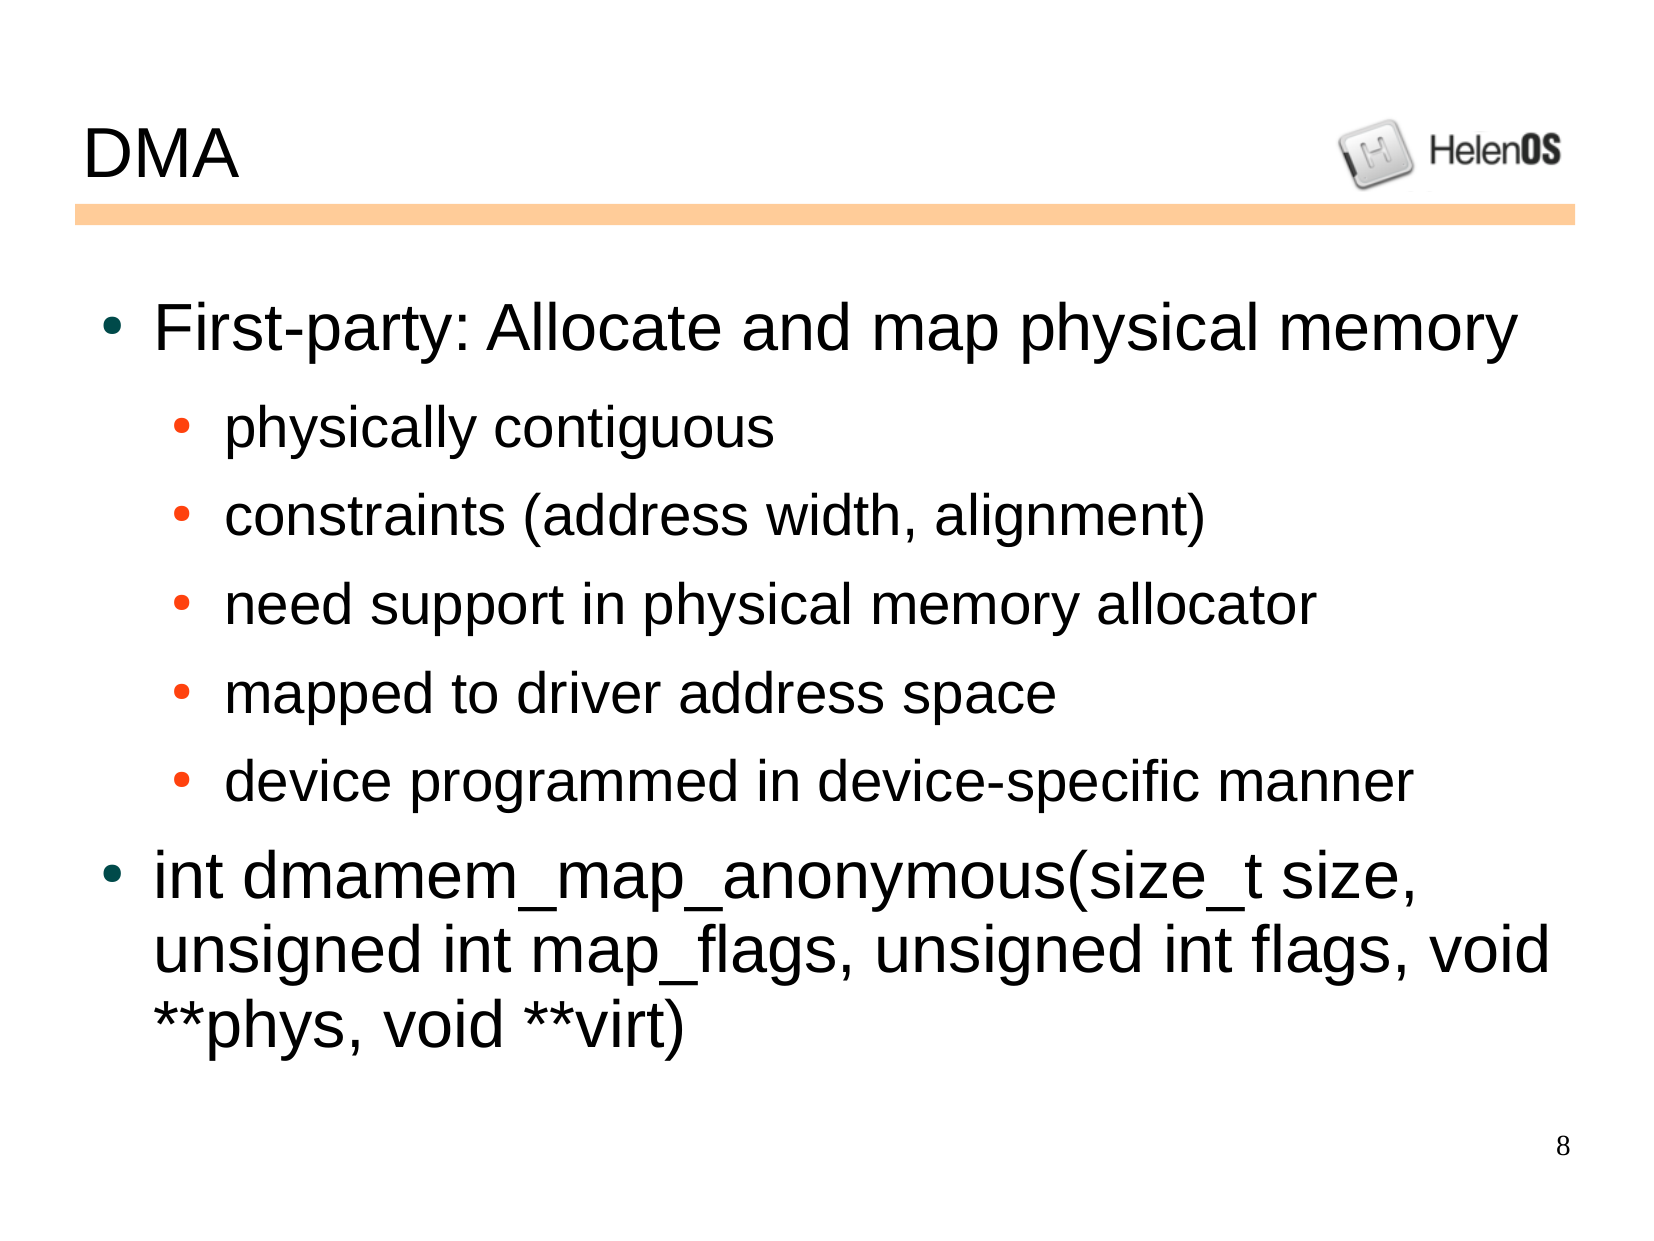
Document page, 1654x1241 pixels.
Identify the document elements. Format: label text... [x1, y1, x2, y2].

title DMA [82, 49, 1571, 257]
list First-party: Allocate and map physical memory physically contiguous constraints (address width, alignment) need support in physical memory allocator mapped to driver address space device programmed in device-specific manner int dmamem_map_anonymous(size_t size, unsigned int map_flags, unsigned int flags, void **phys, void **virt) [82, 290, 1571, 1167]
